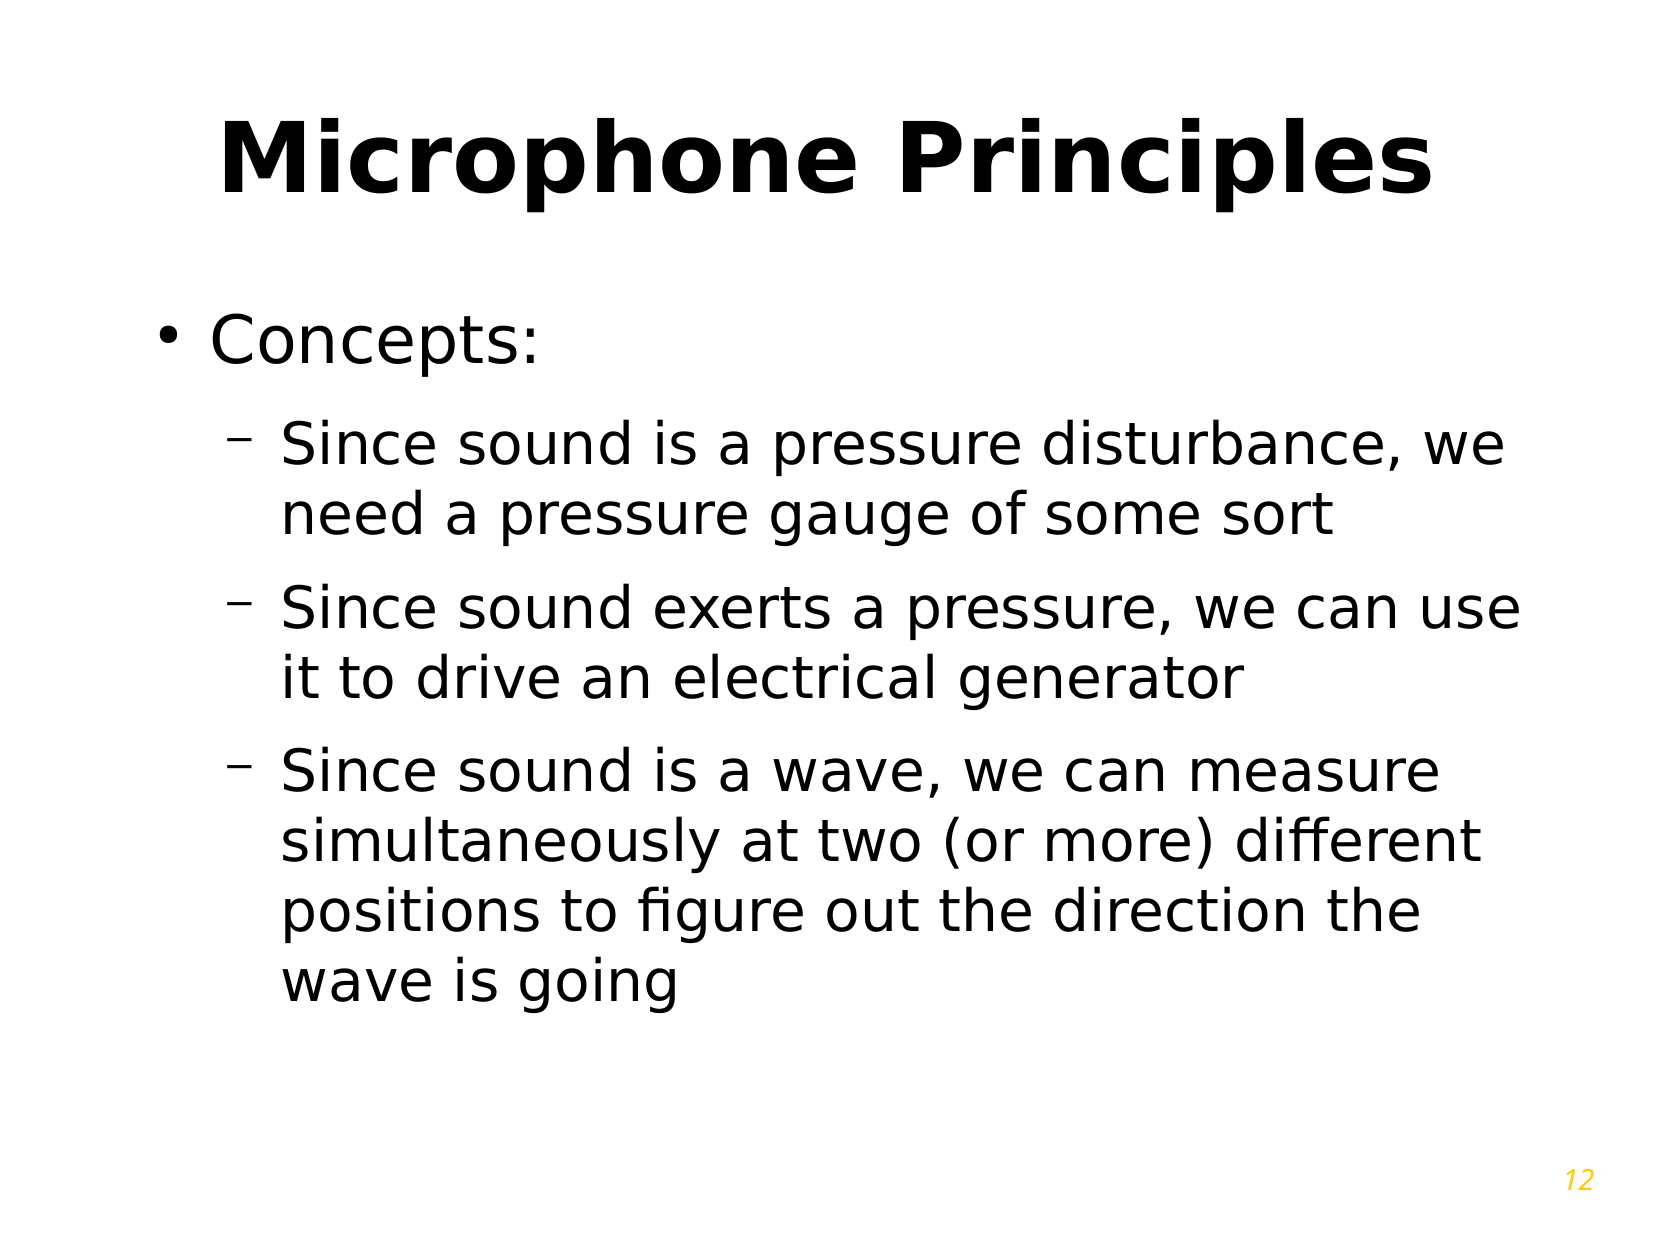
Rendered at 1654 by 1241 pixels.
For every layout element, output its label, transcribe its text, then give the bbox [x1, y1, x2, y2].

list Concepts: Since sound is a pressure disturbance, we need a pressure gauge of some sort Since sound exerts a pressure, we can use it to drive an electrical generator Since sound is a wave, we can measure simultaneously at two (or more) different positions to figure out the direction the wave is going [124, 289, 1571, 1108]
title Microphone Principles [82, 49, 1571, 257]
slide_number <skaitlis> [1339, 1153, 1610, 1241]
